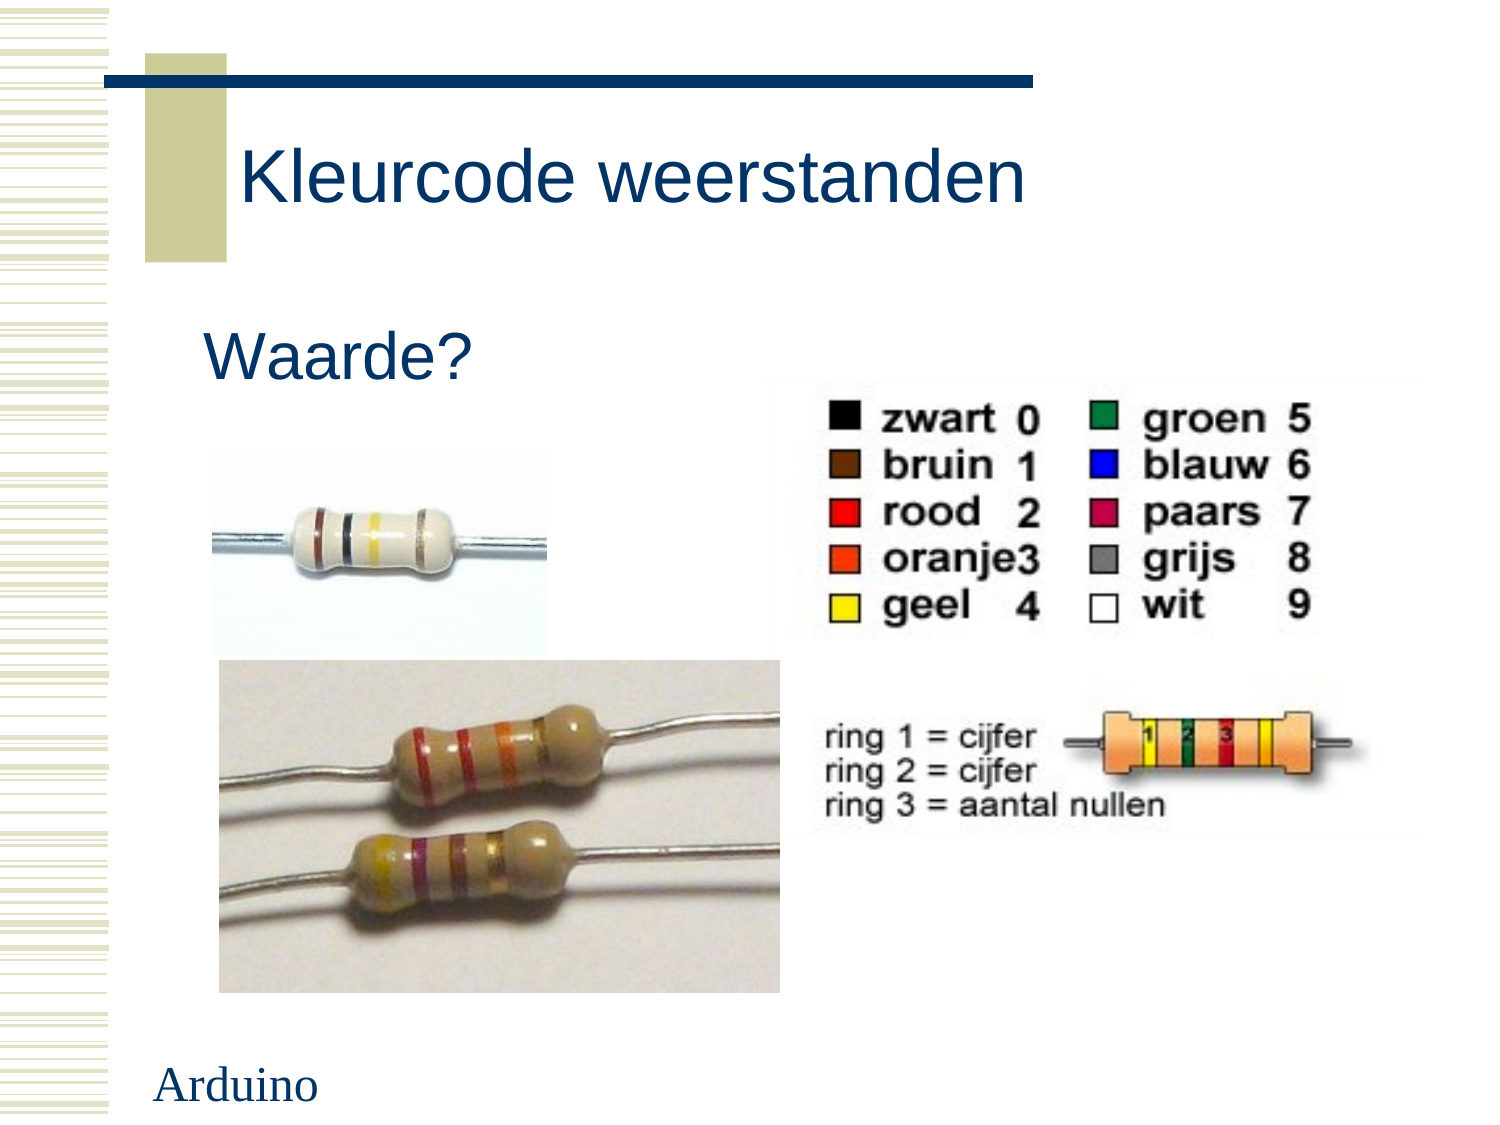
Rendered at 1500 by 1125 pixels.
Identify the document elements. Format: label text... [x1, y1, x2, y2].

list Waarde? [132, 312, 1439, 1000]
picture [219, 379, 1419, 993]
picture [212, 448, 547, 656]
title Kleurcode weerstanden [225, 99, 1436, 263]
